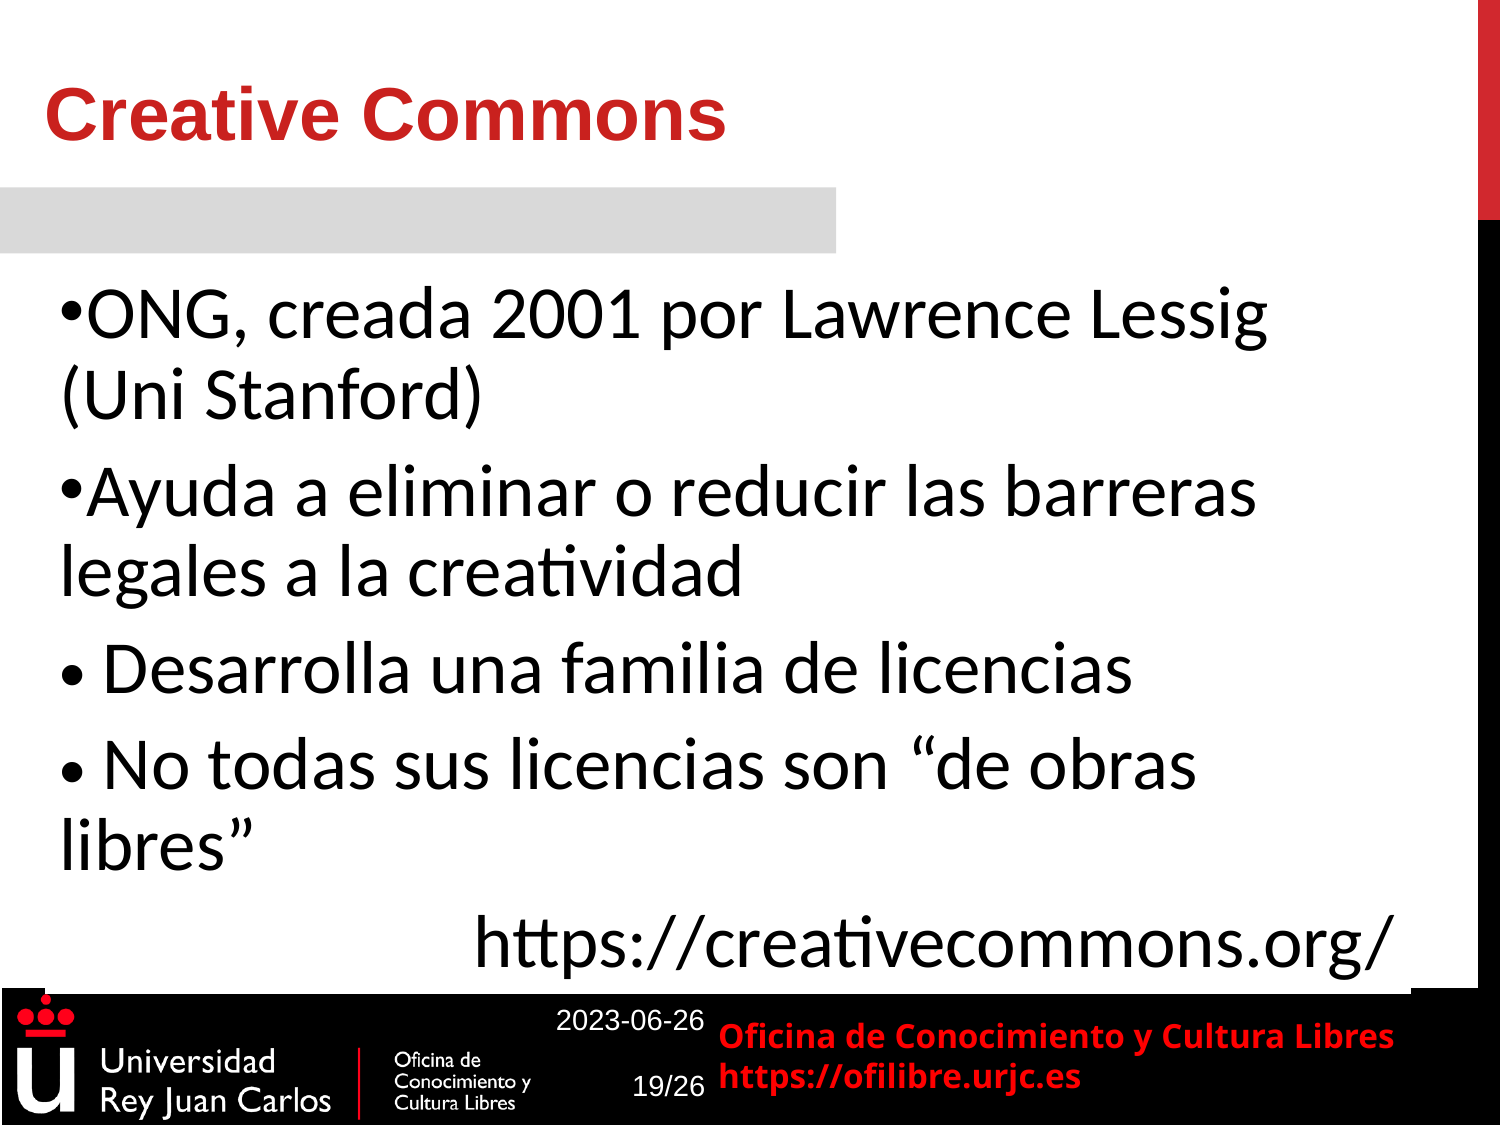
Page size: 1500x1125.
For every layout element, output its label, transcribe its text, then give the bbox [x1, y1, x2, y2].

text_box ONG, creada 2001 por Lawrence Lessig (Uni Stanford) Ayuda a eliminar o reducir las barreras legales a la creatividad Desarrolla una familia de licencias No todas sus licencias son “de obras libres” https://creativecommons.org/ [45, 270, 1411, 994]
text_box Creative Commons [30, 64, 1306, 248]
picture [17, 994, 531, 1120]
title [75, 7, 1425, 196]
